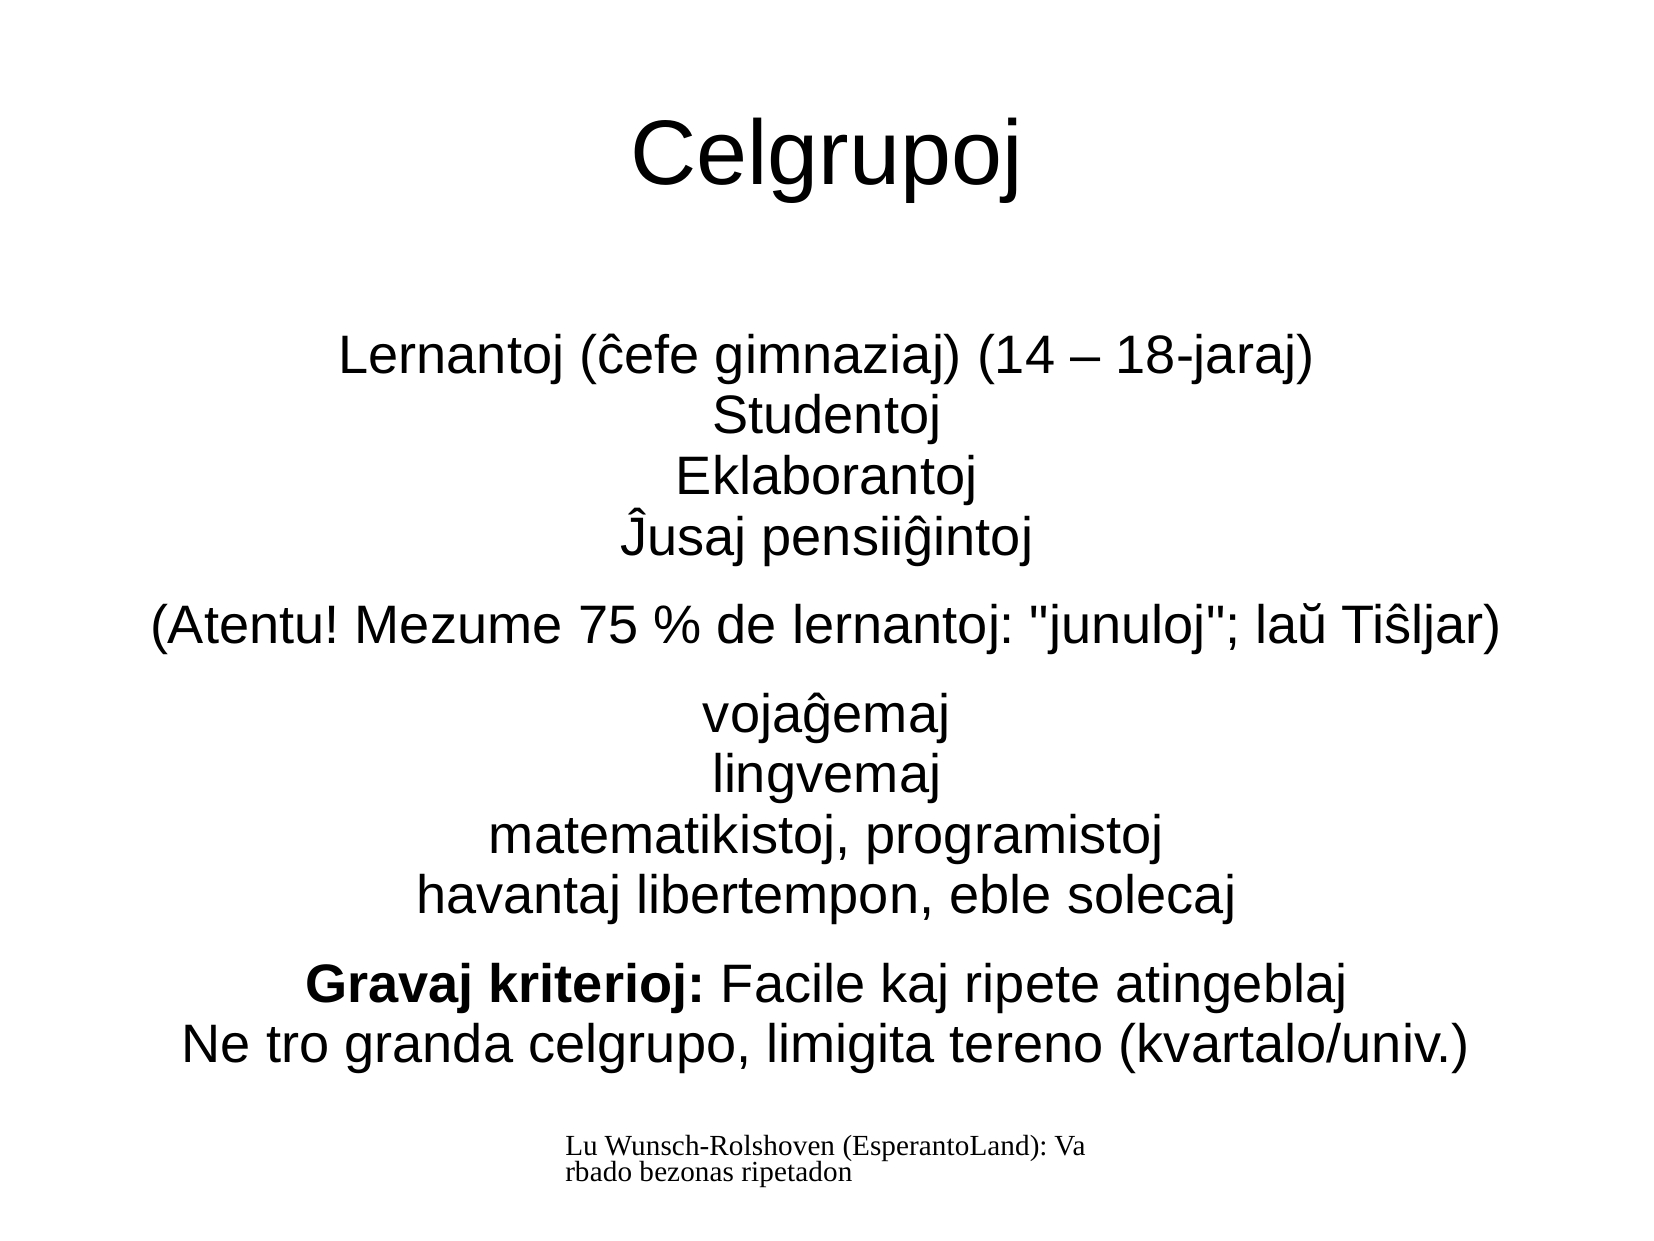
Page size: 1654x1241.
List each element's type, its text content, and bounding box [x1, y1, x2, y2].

subtitle Lernantoj (ĉefe gimnaziaj) (14 – 18-jaraj) Studentoj Eklaborantoj Ĵusaj pensiiĝintoj (Atentu! Mezume 75 % de lernantoj: "junuloj"; laŭ Tiŝljar) vojaĝemaj lingvemaj matematikistoj, programistoj havantaj libertempon, eble solecaj Gravaj kriterioj: Facile kaj ripete atingeblaj Ne tro granda celgrupo, limigita tereno (kvartalo/univ.) [82, 290, 1571, 1109]
title Celgrupoj [82, 49, 1571, 257]
